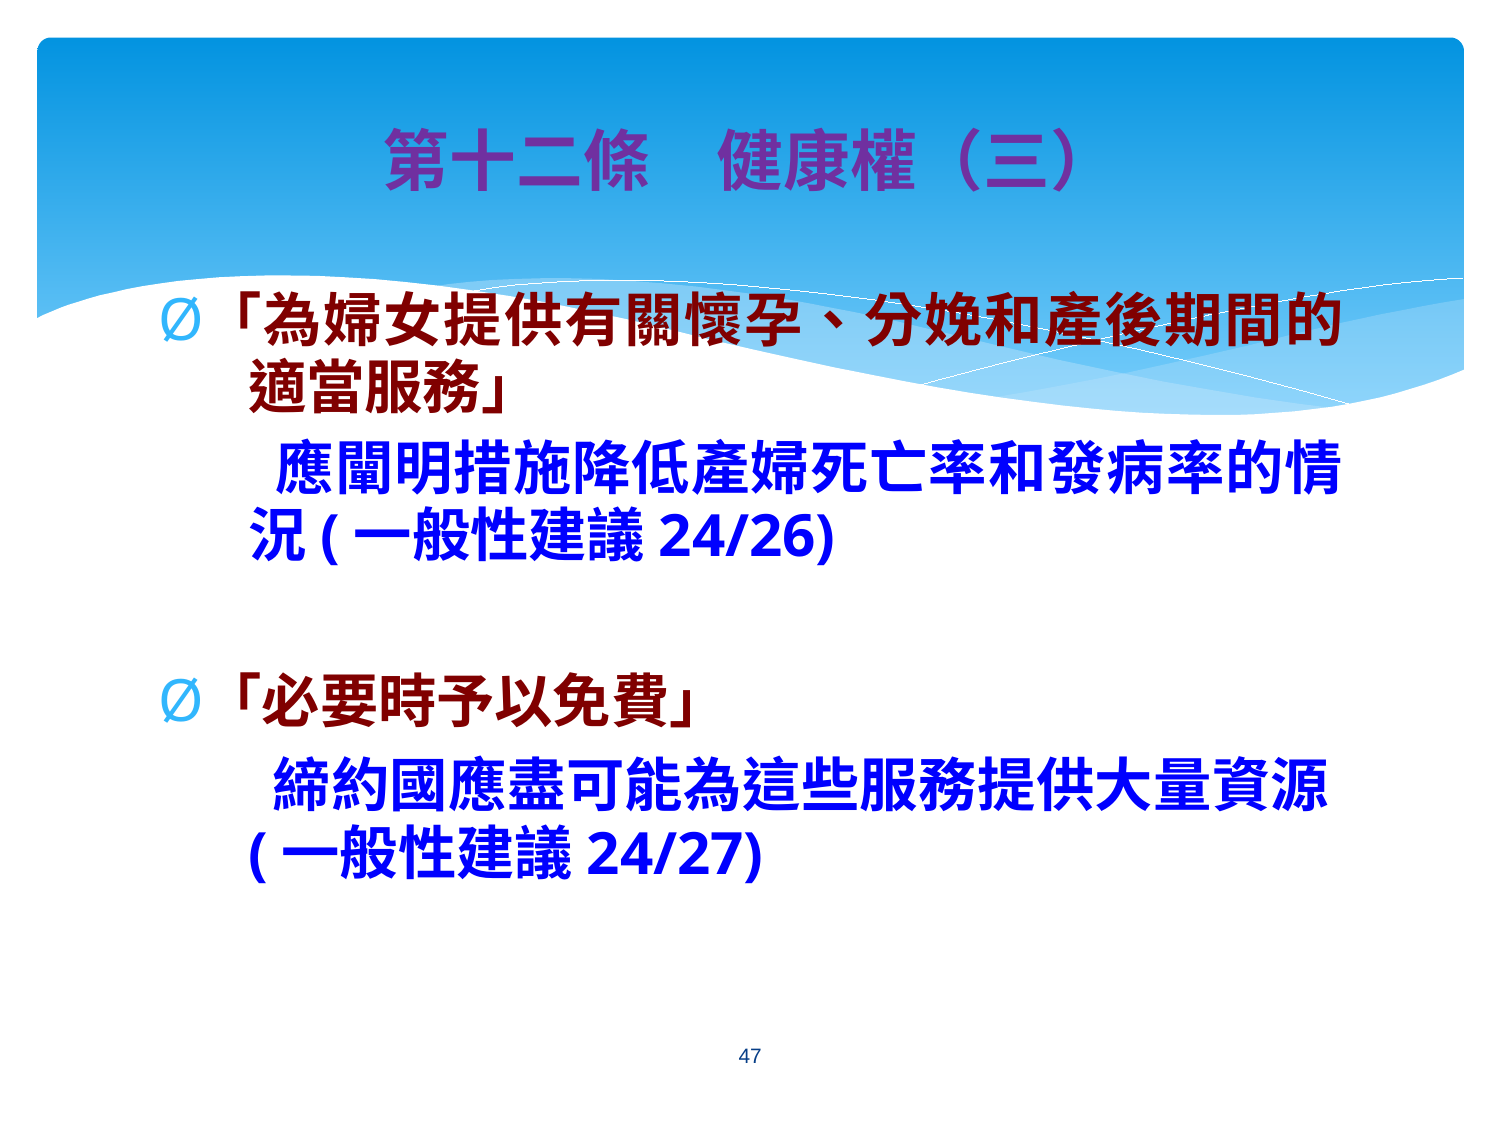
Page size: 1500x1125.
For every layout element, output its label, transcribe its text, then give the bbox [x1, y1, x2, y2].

text_box 47 [654, 1025, 846, 1086]
list 「為婦女提供有關懷孕、分娩和產後期間的適當服務」 應闡明措施降低產婦死亡率和發病率的情況(一般性建議24/26) 「必要時予以免費」 締約國應盡可能為這些服務提供大量資源(一般性建議24/27) [143, 278, 1359, 1005]
title 第十二條 健康權（三） [75, 55, 1426, 262]
